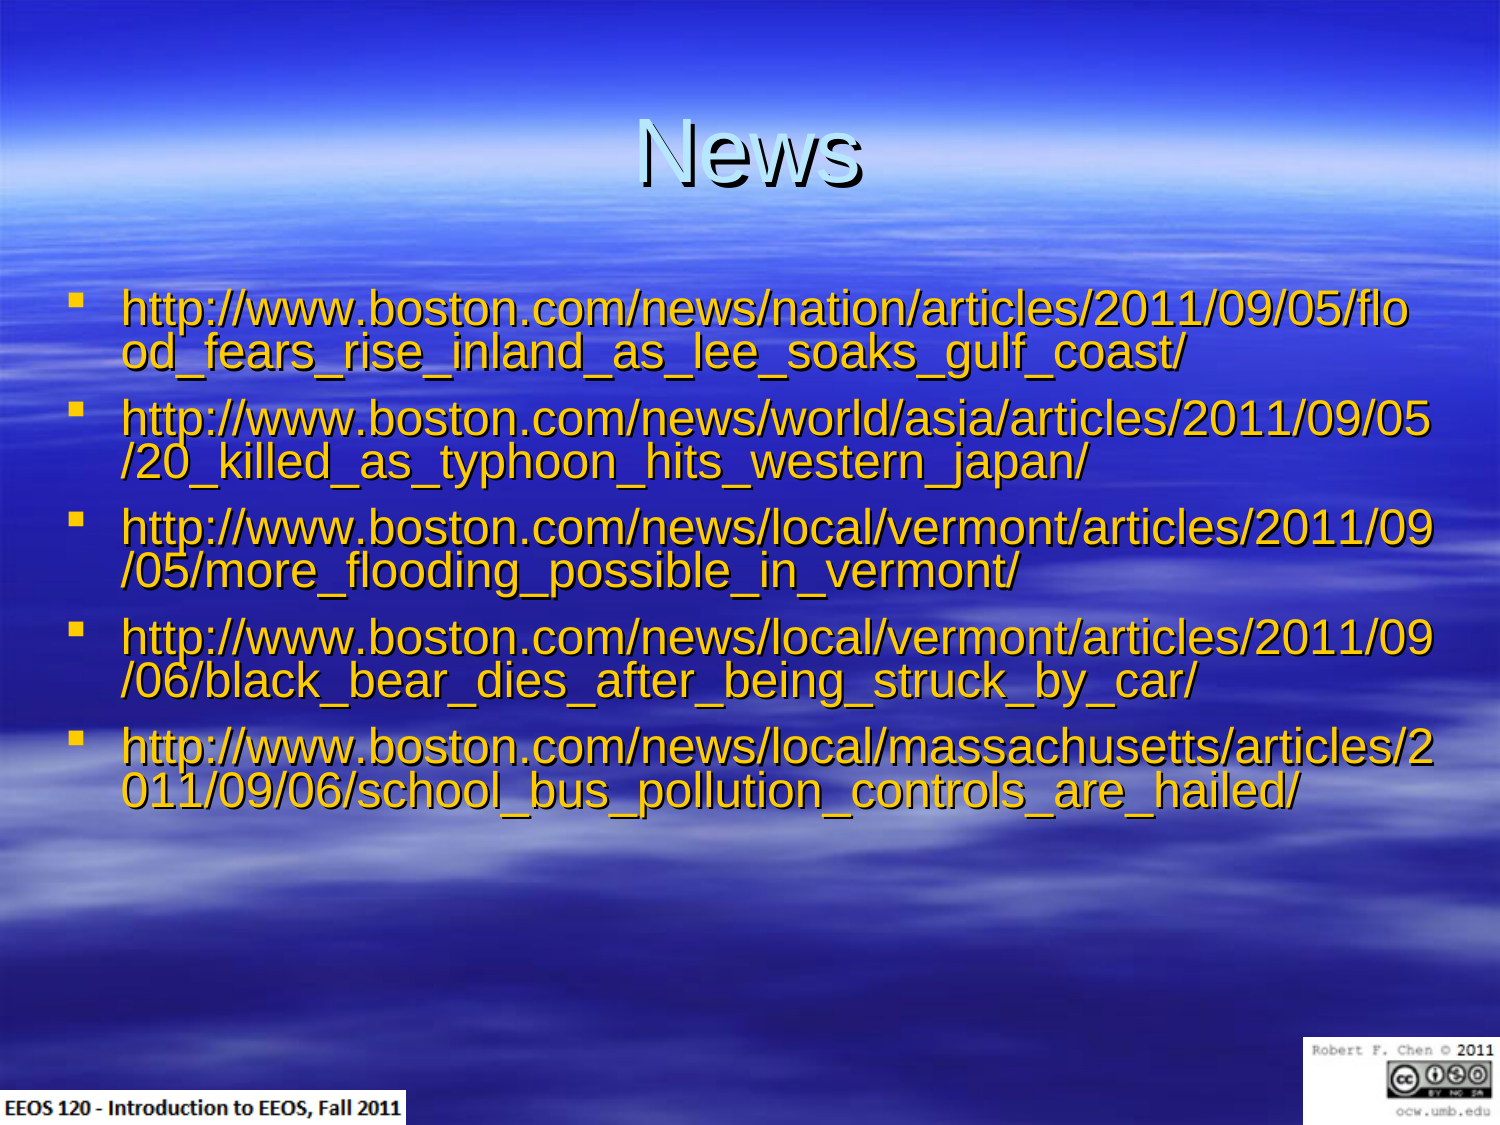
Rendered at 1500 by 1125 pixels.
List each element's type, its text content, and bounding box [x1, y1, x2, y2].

title News [49, 37, 1446, 255]
picture [0, 0, 1500, 1125]
list http://www.boston.com/news/nation/articles/2011/09/05/flood_fears_rise_inland_as_lee_soaks_gulf_coast/ http://www.boston.com/news/world/asia/articles/2011/09/05/20_killed_as_typhoon_hits_western_japan/ http://www.boston.com/news/local/vermont/articles/2011/09/05/more_flooding_possible_in_vermont/ http://www.boston.com/news/local/vermont/articles/2011/09/06/black_bear_dies_after_being_struck_by_car/ http://www.boston.com/news/local/massachusetts/articles/2011/09/06/school_bus_pollution_controls_are_hailed/ [49, 274, 1451, 1063]
